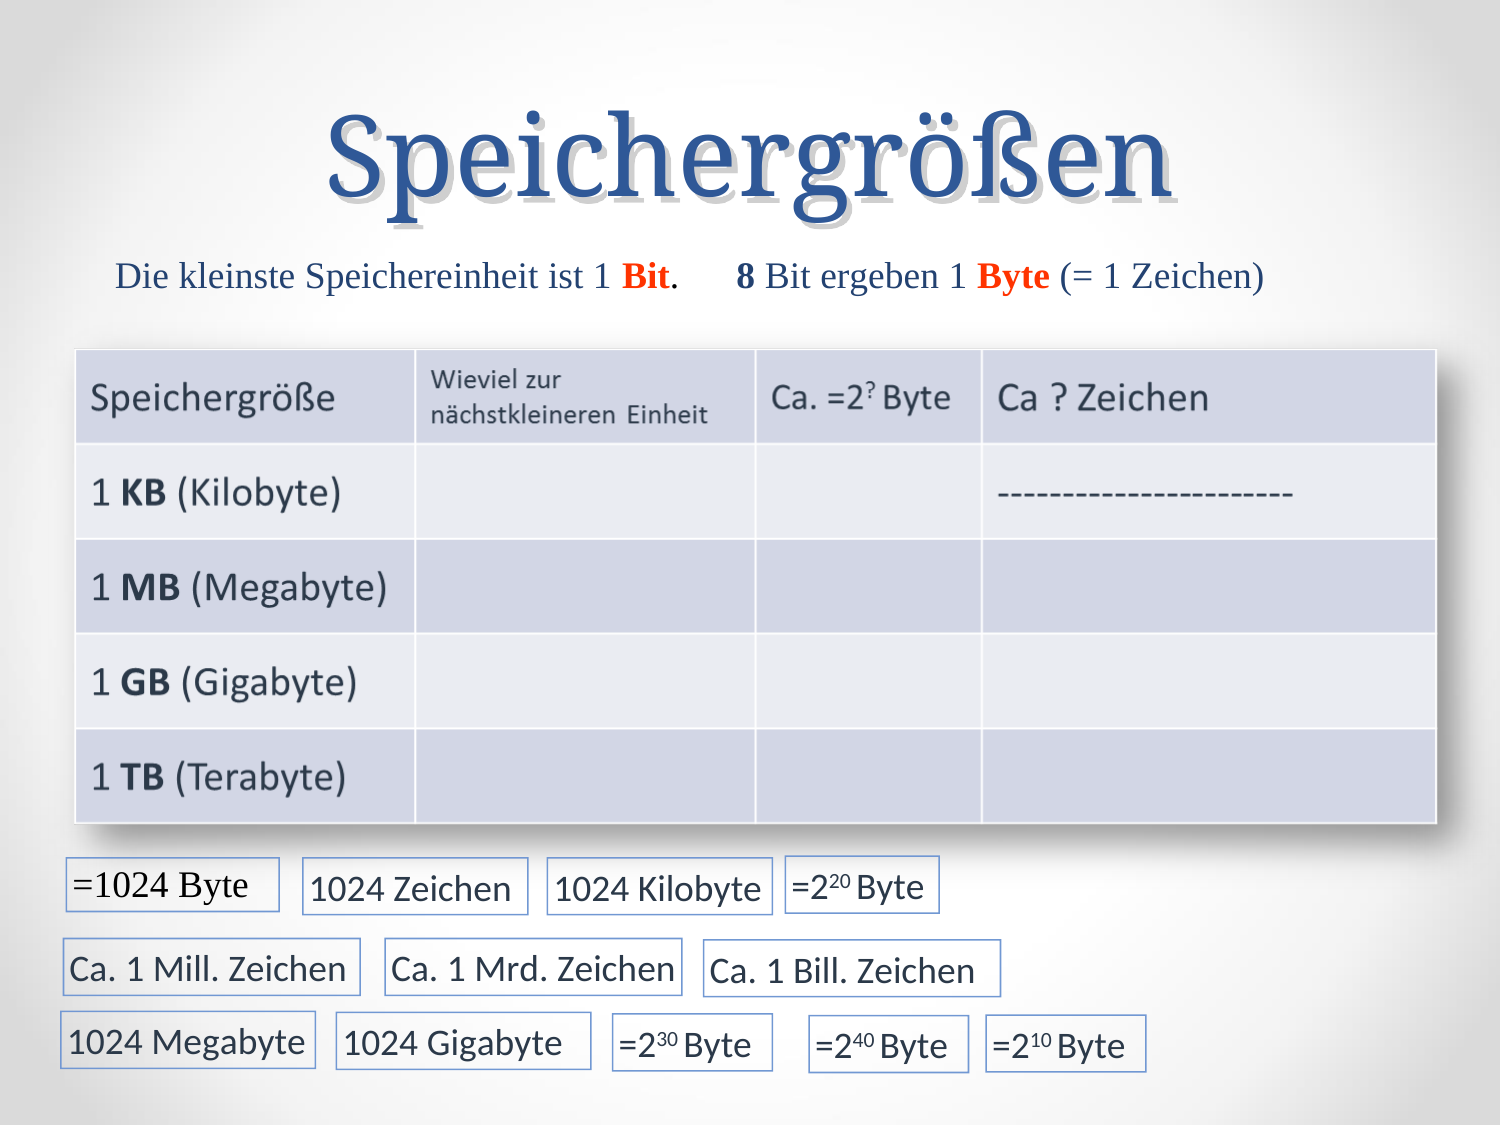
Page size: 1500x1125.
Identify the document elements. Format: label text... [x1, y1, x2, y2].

text_box Ca. 1 Bill. Zeichen [703, 939, 1001, 997]
text_box Ca. 1 Mill. Zeichen [63, 938, 361, 996]
text_box =210 Byte [986, 1015, 1146, 1072]
text_box Ca. 1 Mrd. Zeichen [385, 938, 682, 996]
text_box =230 Byte [612, 1013, 773, 1071]
text_box 1024 Kilobyte [547, 857, 773, 915]
text_box Die kleinste Speichereinheit ist 1 Bit. 8 Bit ergeben 1 Byte (= 1 Zeichen) [100, 243, 1400, 304]
text_box [39, 314, 1500, 897]
text_box =240 Byte [809, 1015, 969, 1073]
text_box 1024 Gigabyte [336, 1012, 591, 1070]
title Speichergrößen [75, 90, 1426, 228]
text_box 1024 Zeichen [302, 857, 528, 915]
text_box =220 Byte [785, 856, 940, 914]
text_box 1024 Megabyte [60, 1011, 316, 1069]
picture [0, 0, 1500, 1125]
text_box =1024 Byte [66, 857, 280, 912]
